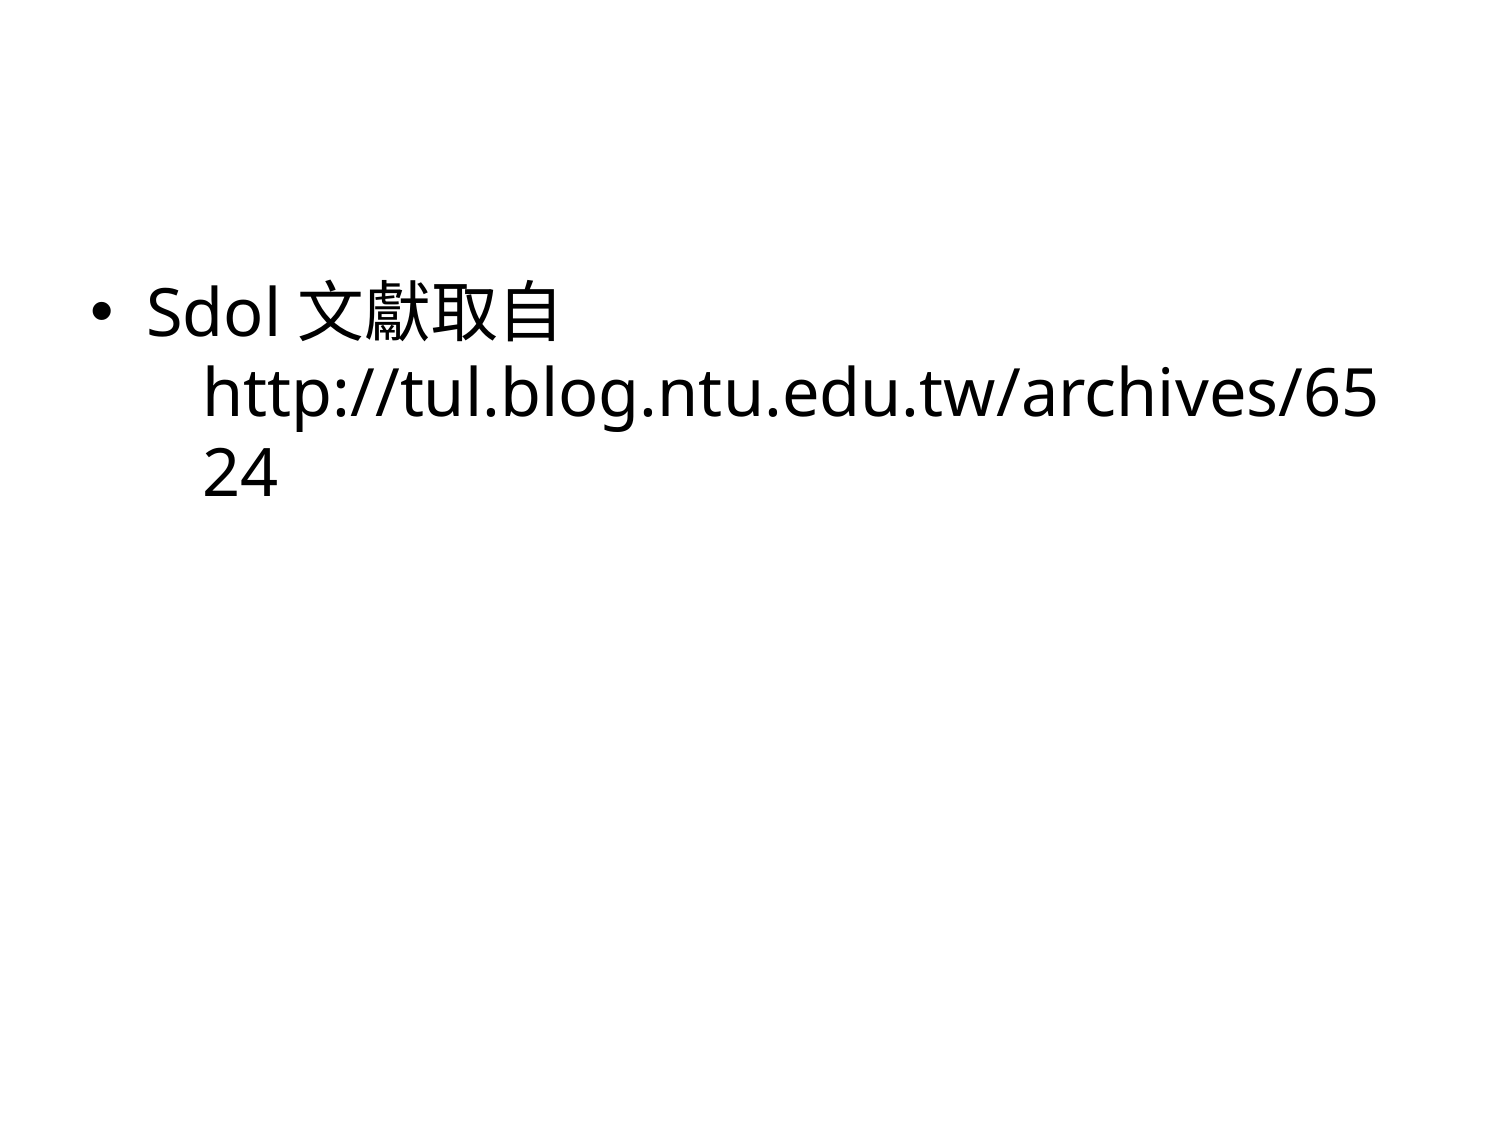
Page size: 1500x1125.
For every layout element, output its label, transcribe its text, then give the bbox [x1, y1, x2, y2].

list Sdol文獻取自 http://tul.blog.ntu.edu.tw/archives/6524 [75, 262, 1426, 1005]
